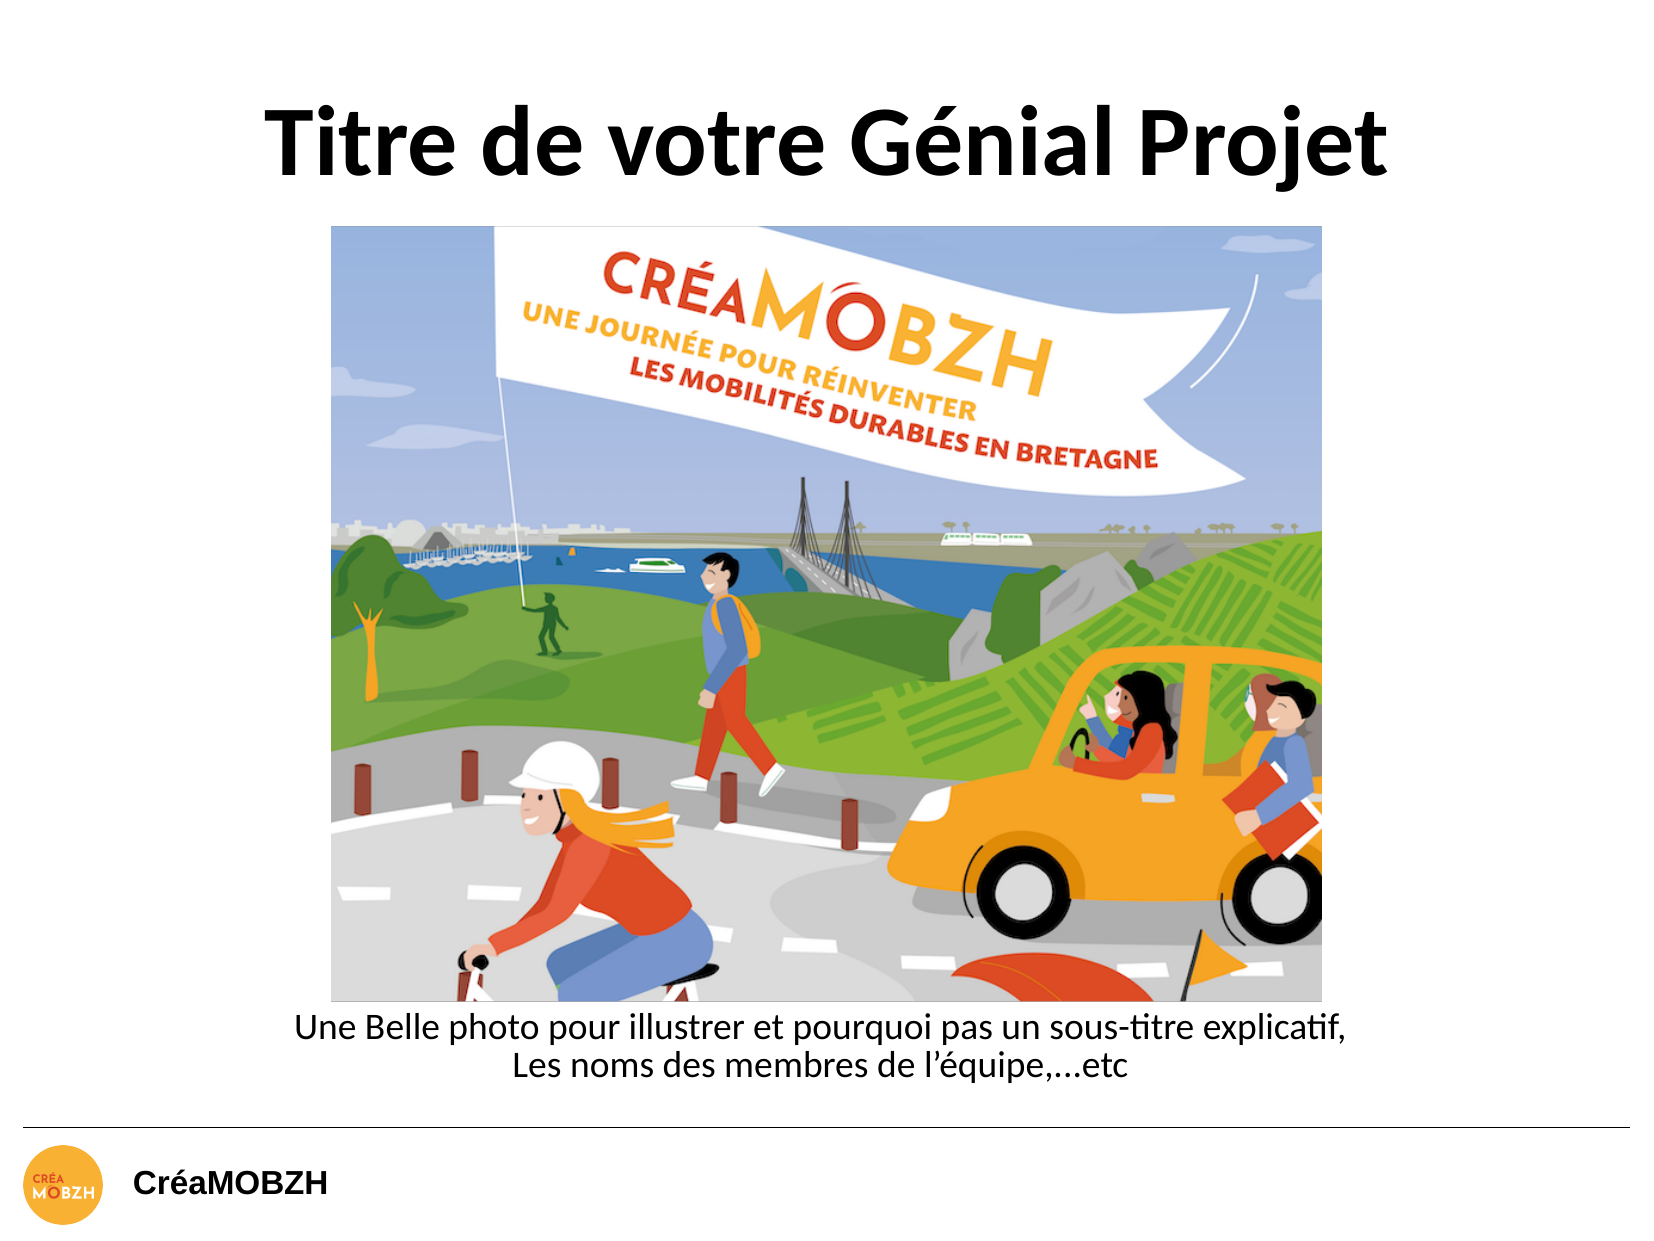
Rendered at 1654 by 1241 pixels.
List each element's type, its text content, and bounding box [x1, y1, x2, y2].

picture [23, 1145, 103, 1225]
text_box Une Belle photo pour illustrer et pourquoi pas un sous-titre explicatif, Les noms des membres de l’équipe,...etc [200, 1003, 1441, 1103]
title Titre de votre Génial Projet [106, 47, 1571, 255]
picture [331, 225, 1322, 1004]
text_box CréaMOBZH [118, 1157, 1040, 1241]
